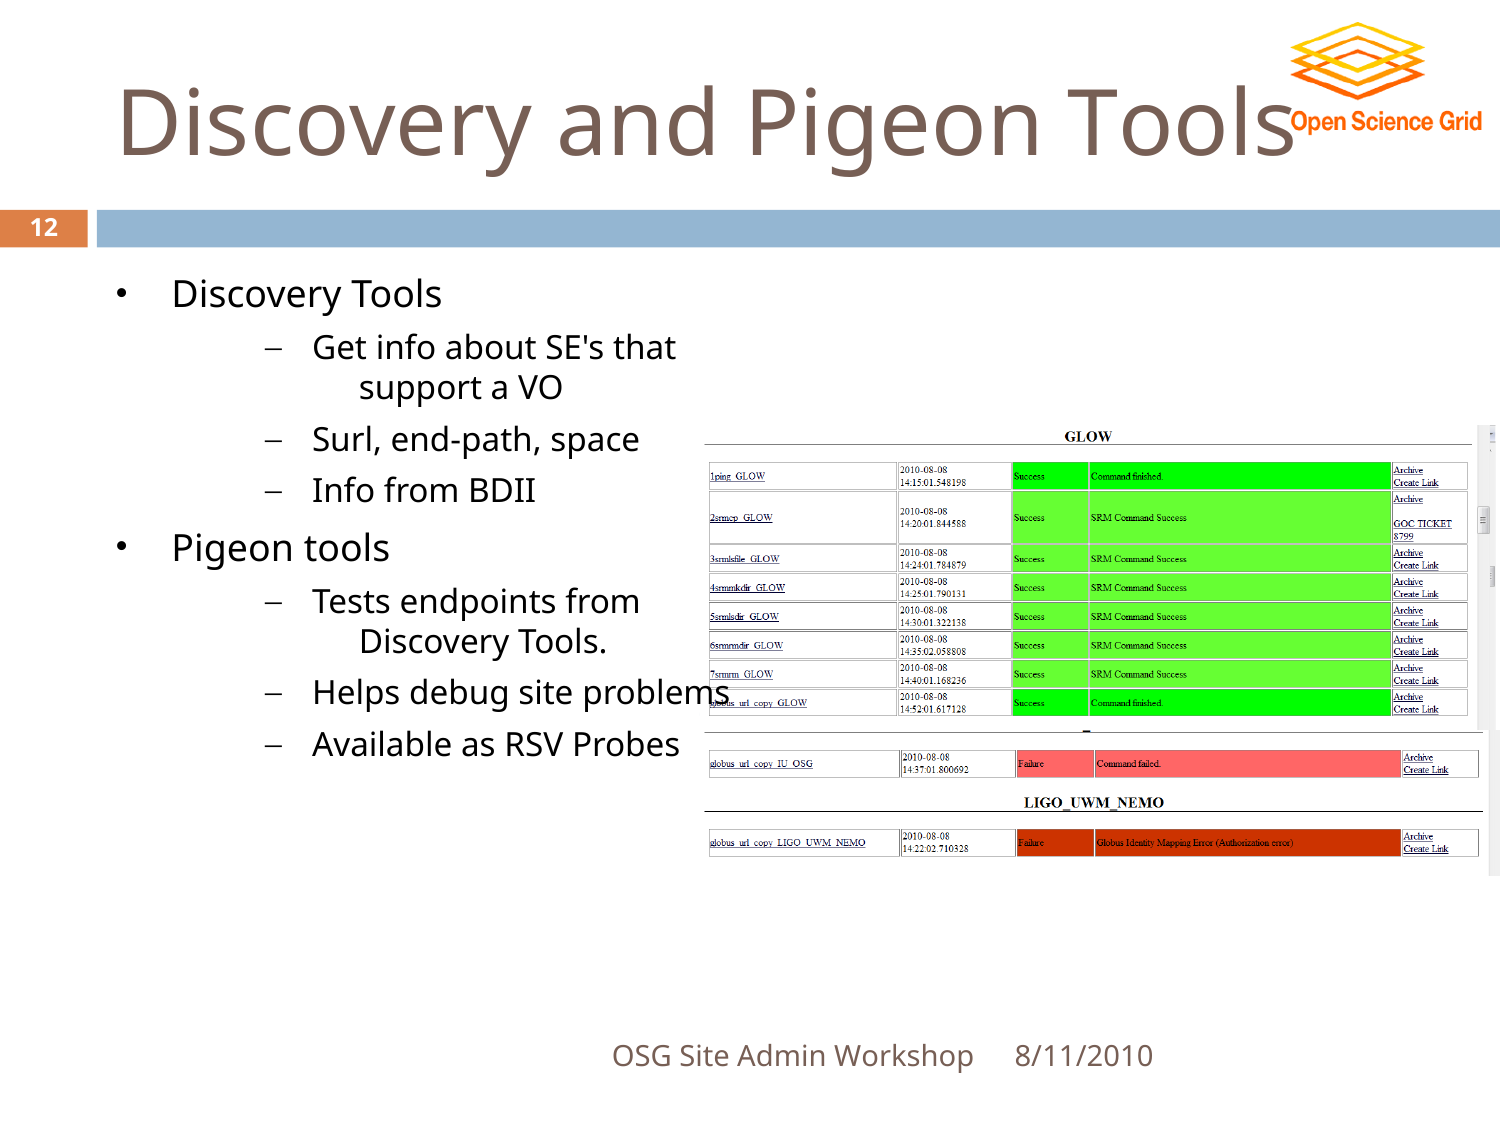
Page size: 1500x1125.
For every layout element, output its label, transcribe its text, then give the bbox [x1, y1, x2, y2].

list Discovery Tools Get info about SE's that support a VO Surl, end-path, space Info from BDII Pigeon tools Tests endpoints from Discovery Tools. Helps debug site problems Available as RSV Probes [100, 262, 753, 1006]
text_box OSG Site Admin Workshop [99, 1025, 990, 1085]
text_box <number> [0, 208, 88, 249]
picture [1271, 0, 1500, 152]
picture [753, 425, 1500, 876]
text_box 8/11/2010 [999, 1025, 1438, 1085]
text_box Discovery and Pigeon Tools [100, 37, 1439, 201]
